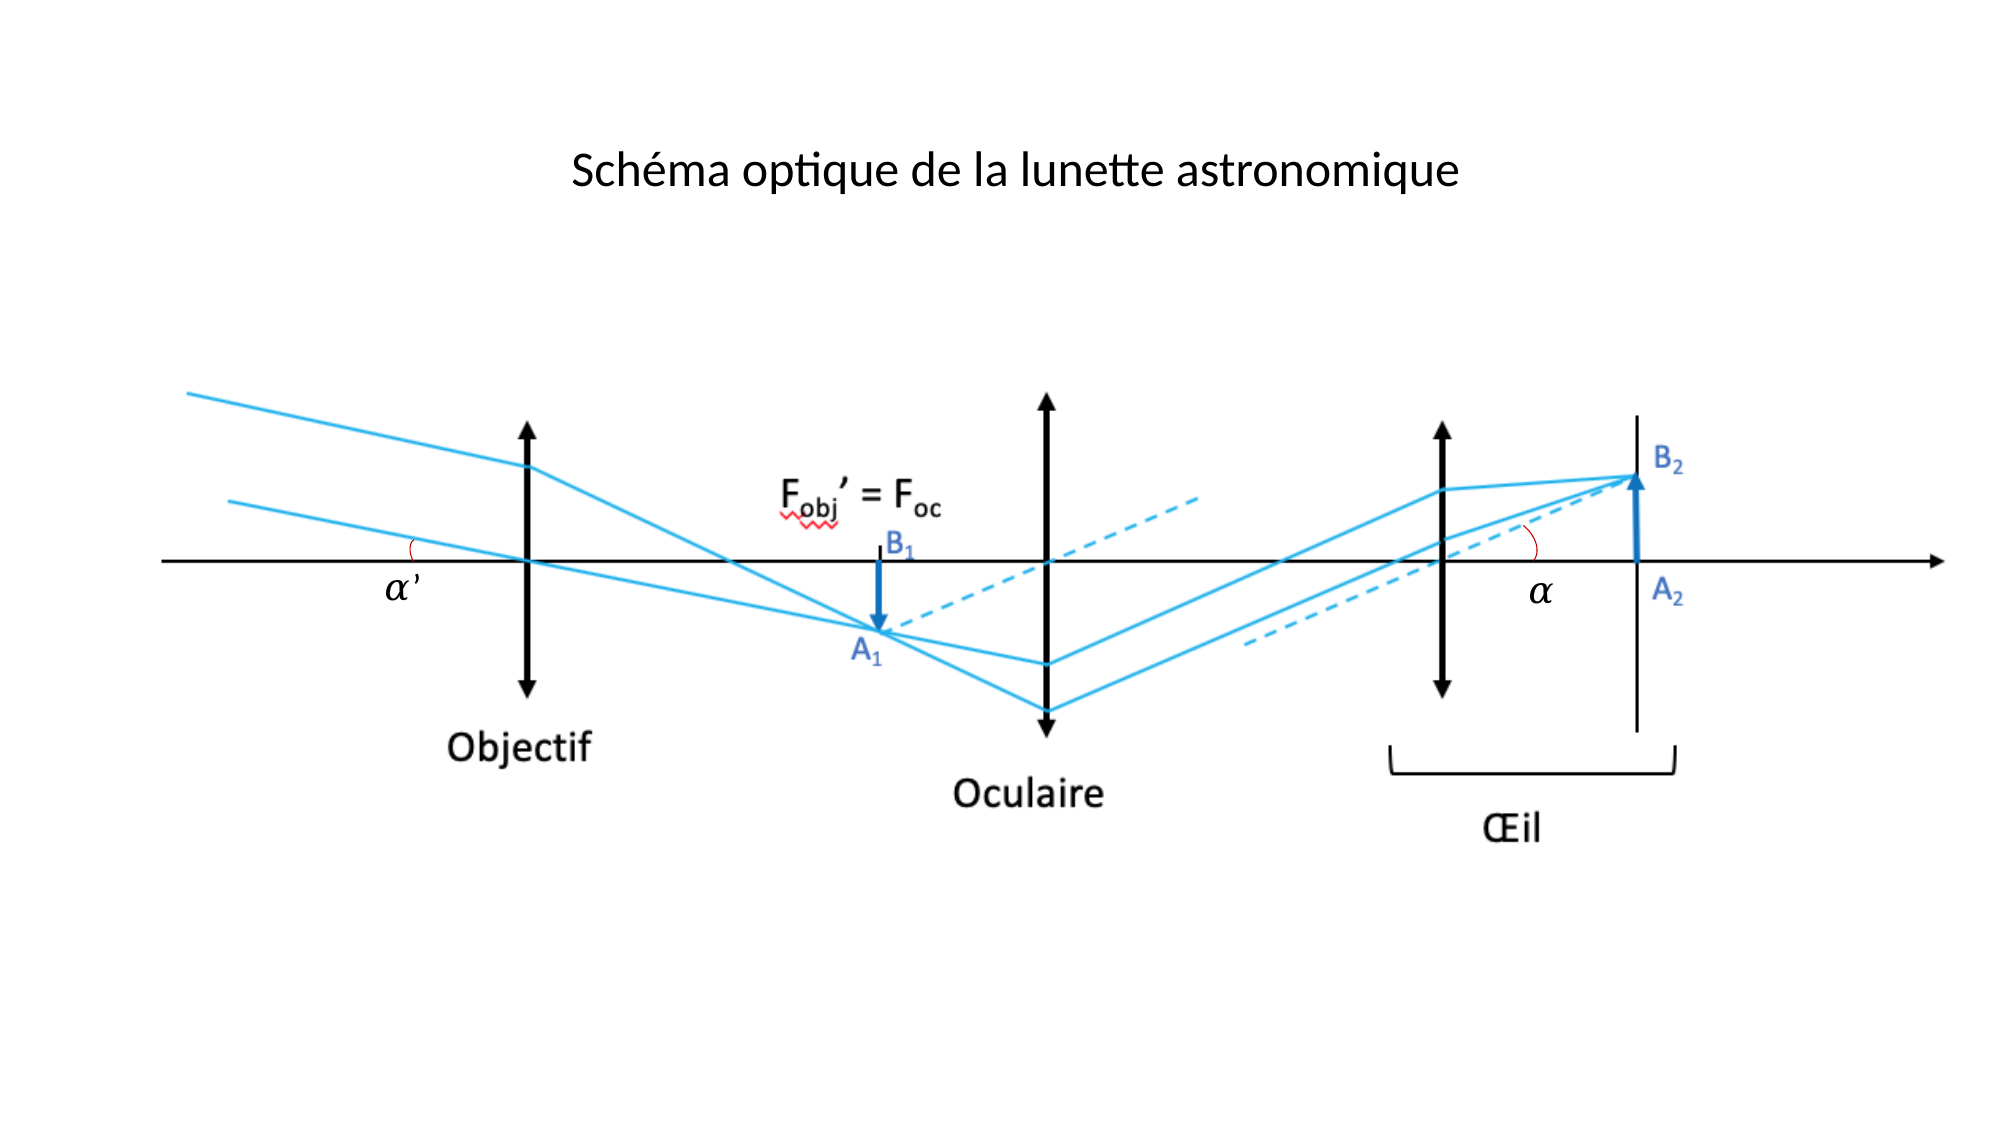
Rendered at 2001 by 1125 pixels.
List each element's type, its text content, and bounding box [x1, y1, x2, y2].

text_box 𝛼’ [368, 555, 437, 615]
picture [43, 319, 2000, 912]
text_box Schéma optique de la lunette astronomique [556, 128, 1487, 204]
text_box 𝛼 [1512, 558, 1571, 619]
